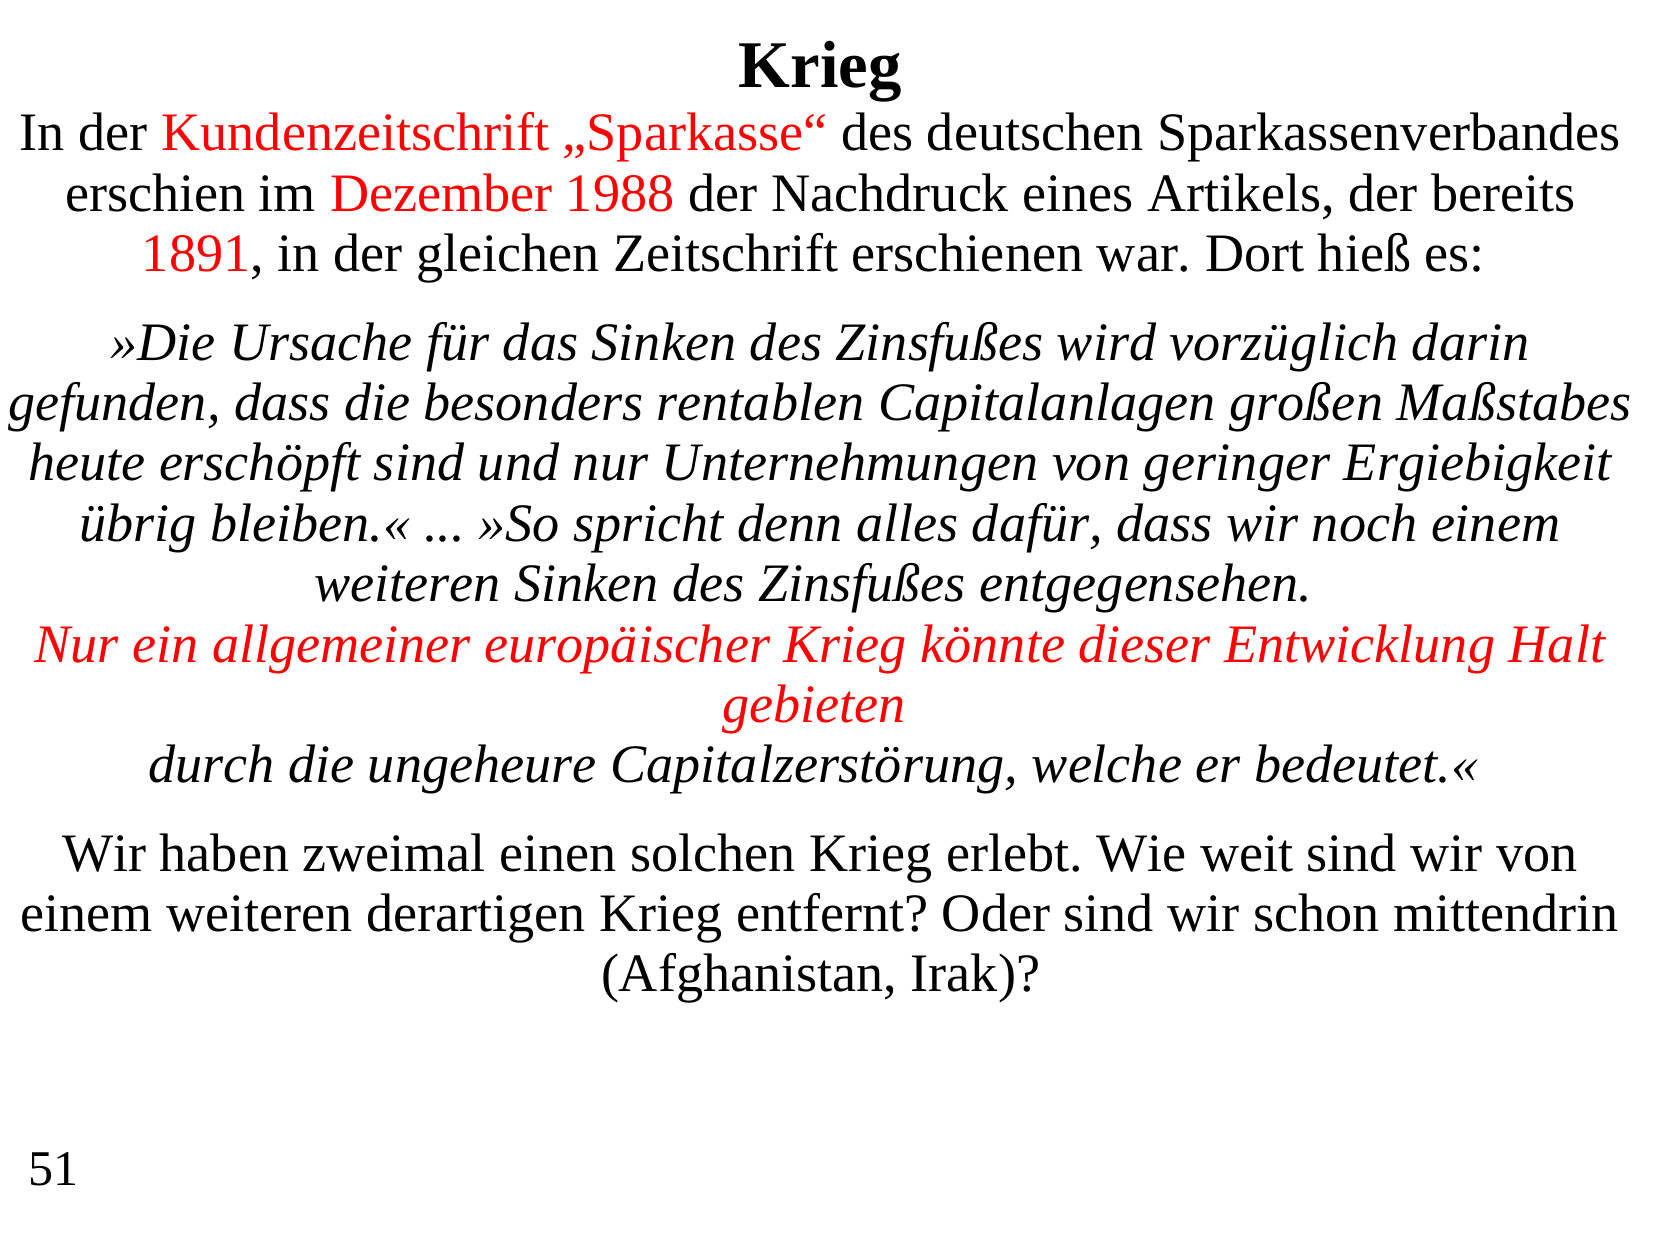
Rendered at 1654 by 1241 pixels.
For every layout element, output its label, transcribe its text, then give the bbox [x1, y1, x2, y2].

text_box Krieg In der Kundenzeitschrift „Sparkasse“ des deutschen Sparkassenverbandes erschien im Dezember 1988 der Nachdruck eines Artikels, der bereits 1891, in der gleichen Zeitschrift erschienen war. Dort hieß es: »Die Ursache für das Sinken des Zinsfußes wird vorzüglich darin gefunden, dass die besonders rentablen Capitalanlagen großen Maßstabes heute erschöpft sind und nur Unternehmungen von geringer Ergiebigkeit übrig bleiben.« ... »So spricht denn alles dafür, dass wir noch einem weiteren Sinken des Zinsfußes entgegensehen. Nur ein allgemeiner europäischer Krieg könnte dieser Entwicklung Halt gebieten durch die ungeheure Capitalzerstörung, welche er bedeutet.« Wir haben zweimal einen solchen Krieg erlebt. Wie weit sind wir von einem weiteren derartigen Krieg entfernt? Oder sind wir schon mittendrin (Afghanistan, Irak)? [7, 23, 1634, 1184]
text_box <Nummer> [28, 1137, 263, 1199]
